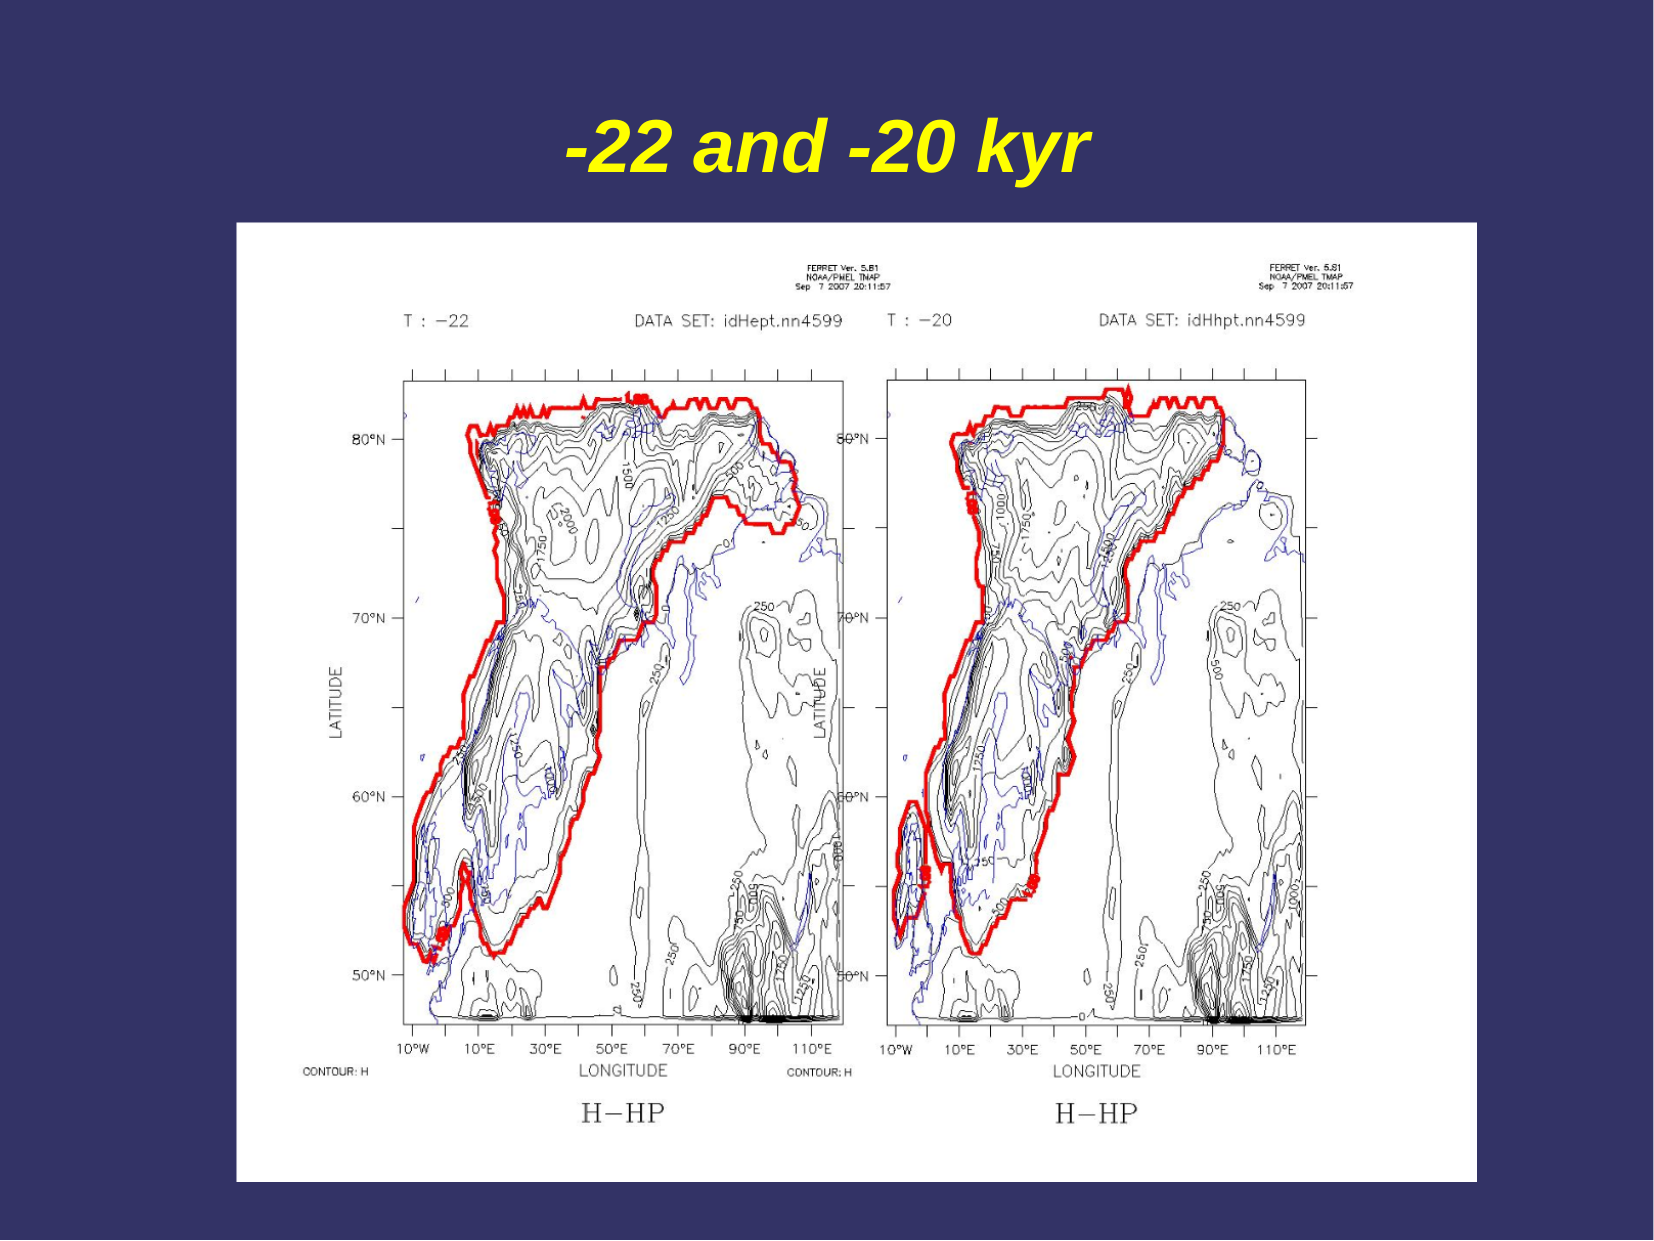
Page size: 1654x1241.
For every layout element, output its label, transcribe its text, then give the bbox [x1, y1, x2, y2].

title -22 and -20 kyr [121, 57, 1534, 243]
picture [236, 222, 1477, 1182]
